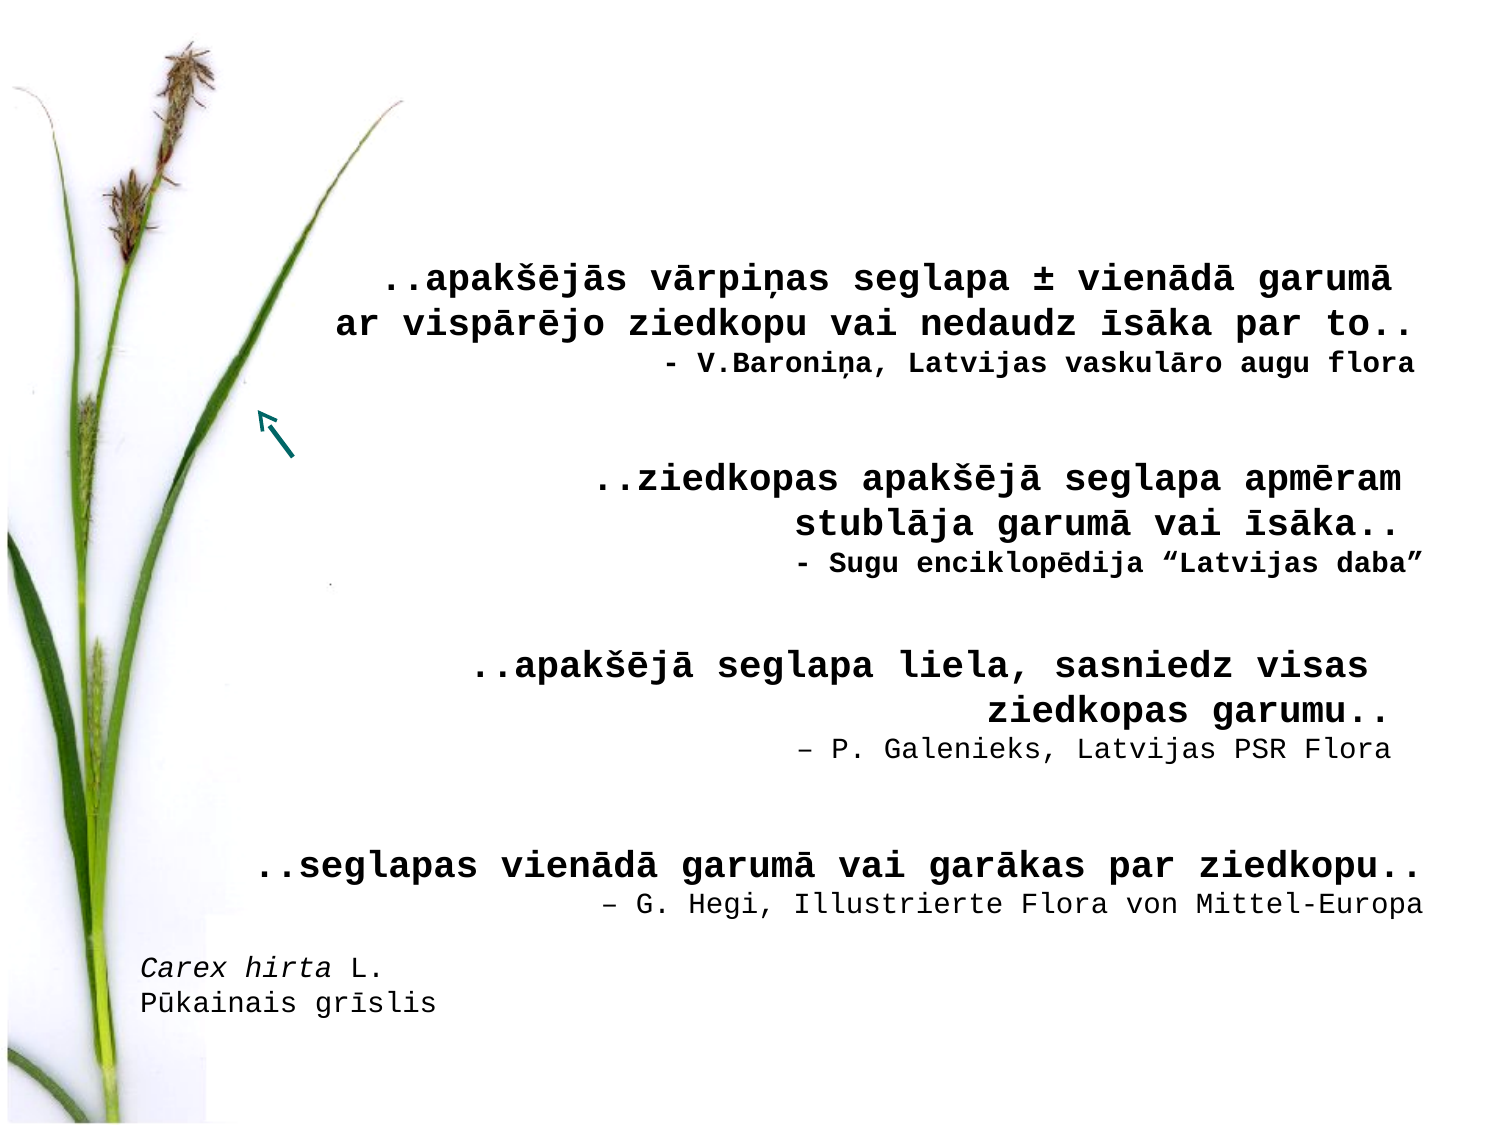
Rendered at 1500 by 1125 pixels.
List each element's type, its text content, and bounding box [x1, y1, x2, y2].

text_box Carex hirta L. Pūkainais grīslis [125, 940, 453, 1026]
text_box ..ziedkopas apakšējā seglapa apmēram stublāja garumā vai īsāka.. - Sugu enciklopēdija “Latvijas daba” [576, 445, 1439, 586]
picture [0, 32, 416, 1125]
text_box ..apakšējā seglapa liela, sasniedz visas ziedkopas garumu.. – P. Galenieks, Latvijas PSR Flora [351, 631, 1407, 773]
text_box ..apakšējās vārpiņas seglapa ± vienādā garumā ar vispārējo ziedkopu vai nedaudz īsāka par to.. - V.Baroniņa, Latvijas vaskulāro augu flora [199, 245, 1430, 386]
text_box ..seglapas vienādā garumā vai garākas par ziedkopu.. – G. Hegi, Illustrierte Flora von Mittel-Europa [238, 831, 1439, 928]
